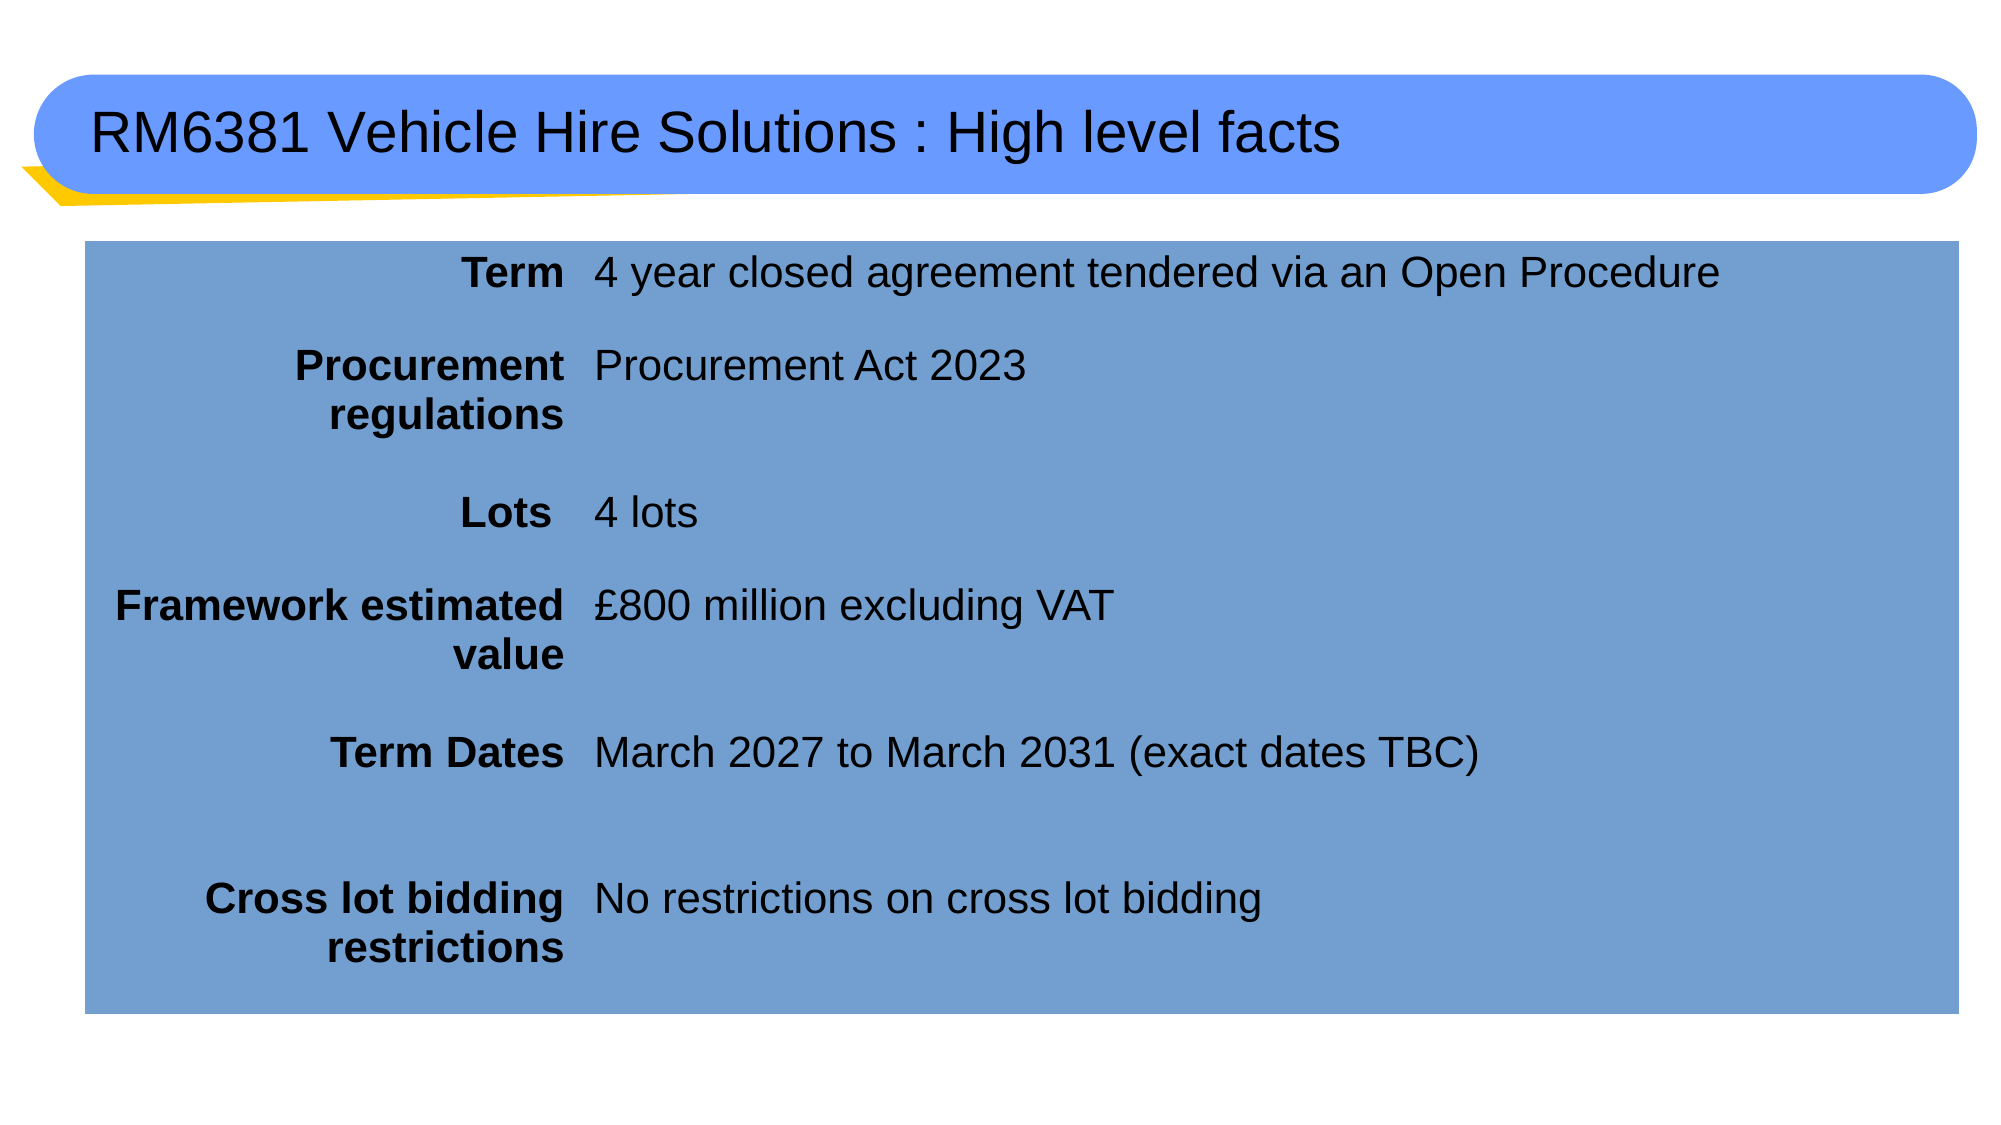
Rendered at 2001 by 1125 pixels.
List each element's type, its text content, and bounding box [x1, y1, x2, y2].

table_header Term [85, 241, 579, 334]
table_cell Cross lot bidding restrictions [85, 867, 579, 1014]
table_cell Lots [85, 480, 579, 574]
table_cell Procurement regulations [85, 334, 579, 480]
table_cell March 2027 to March 2031 (exact dates TBC) [579, 720, 1959, 867]
table_header 4 year closed agreement tendered via an Open Procedure [579, 241, 1959, 334]
table_cell Term Dates [85, 720, 579, 867]
table_cell 4 lots [579, 480, 1959, 574]
table_cell Procurement Act 2023 [579, 334, 1959, 480]
table_cell No restrictions on cross lot bidding [579, 867, 1959, 1014]
table_cell £800 million excluding VAT [579, 574, 1959, 720]
title RM6381 Vehicle Hire Solutions : High level facts [74, 94, 1647, 182]
table_cell Framework estimated value [85, 574, 579, 720]
